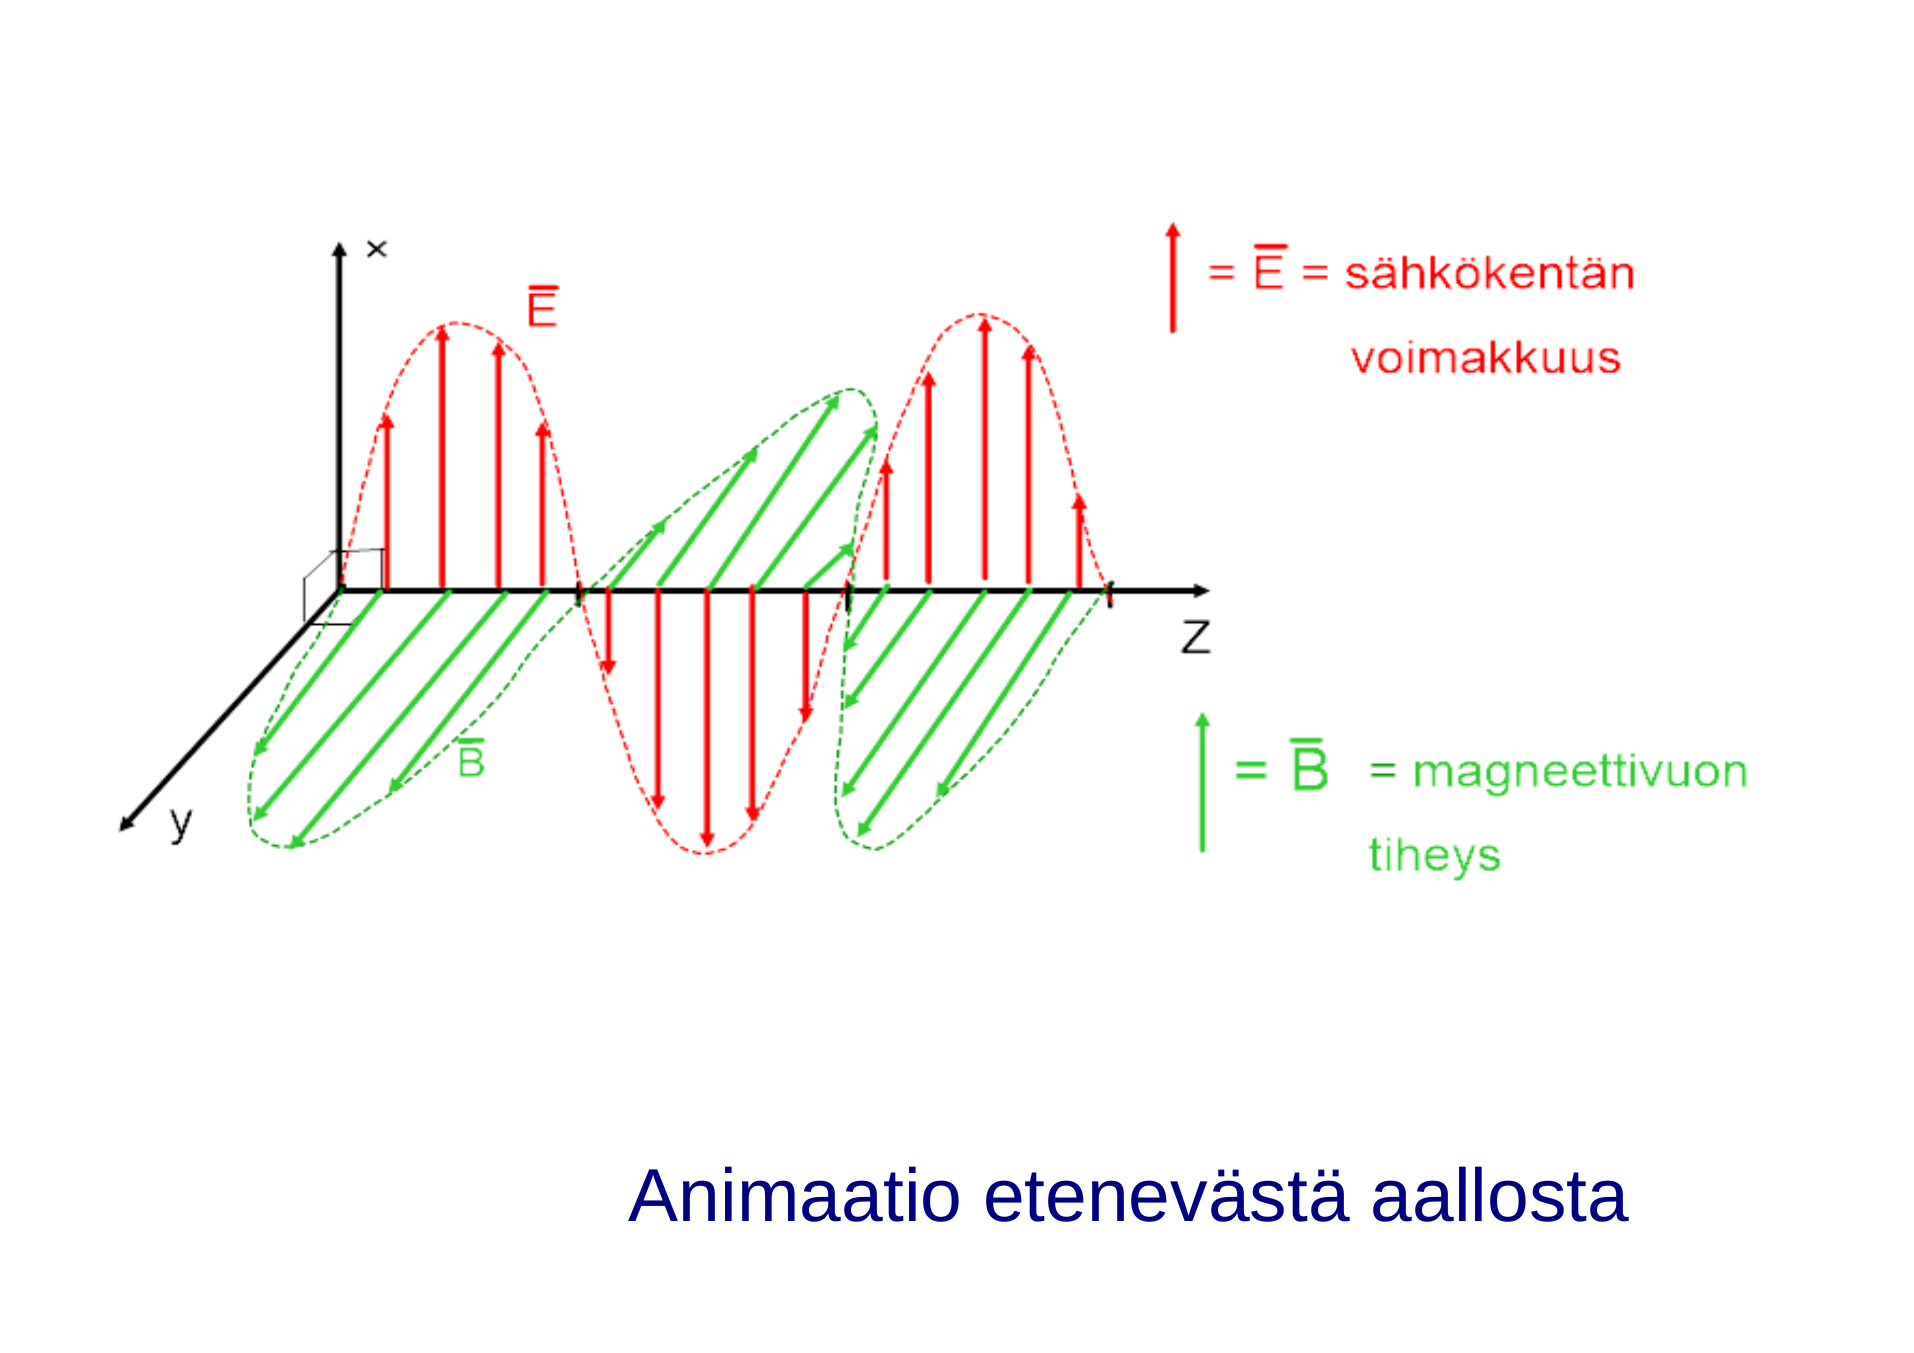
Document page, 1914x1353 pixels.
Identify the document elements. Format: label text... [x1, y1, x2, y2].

text_box Animaatio etenevästä aallosta [614, 1145, 1645, 1245]
picture [81, 157, 1854, 915]
